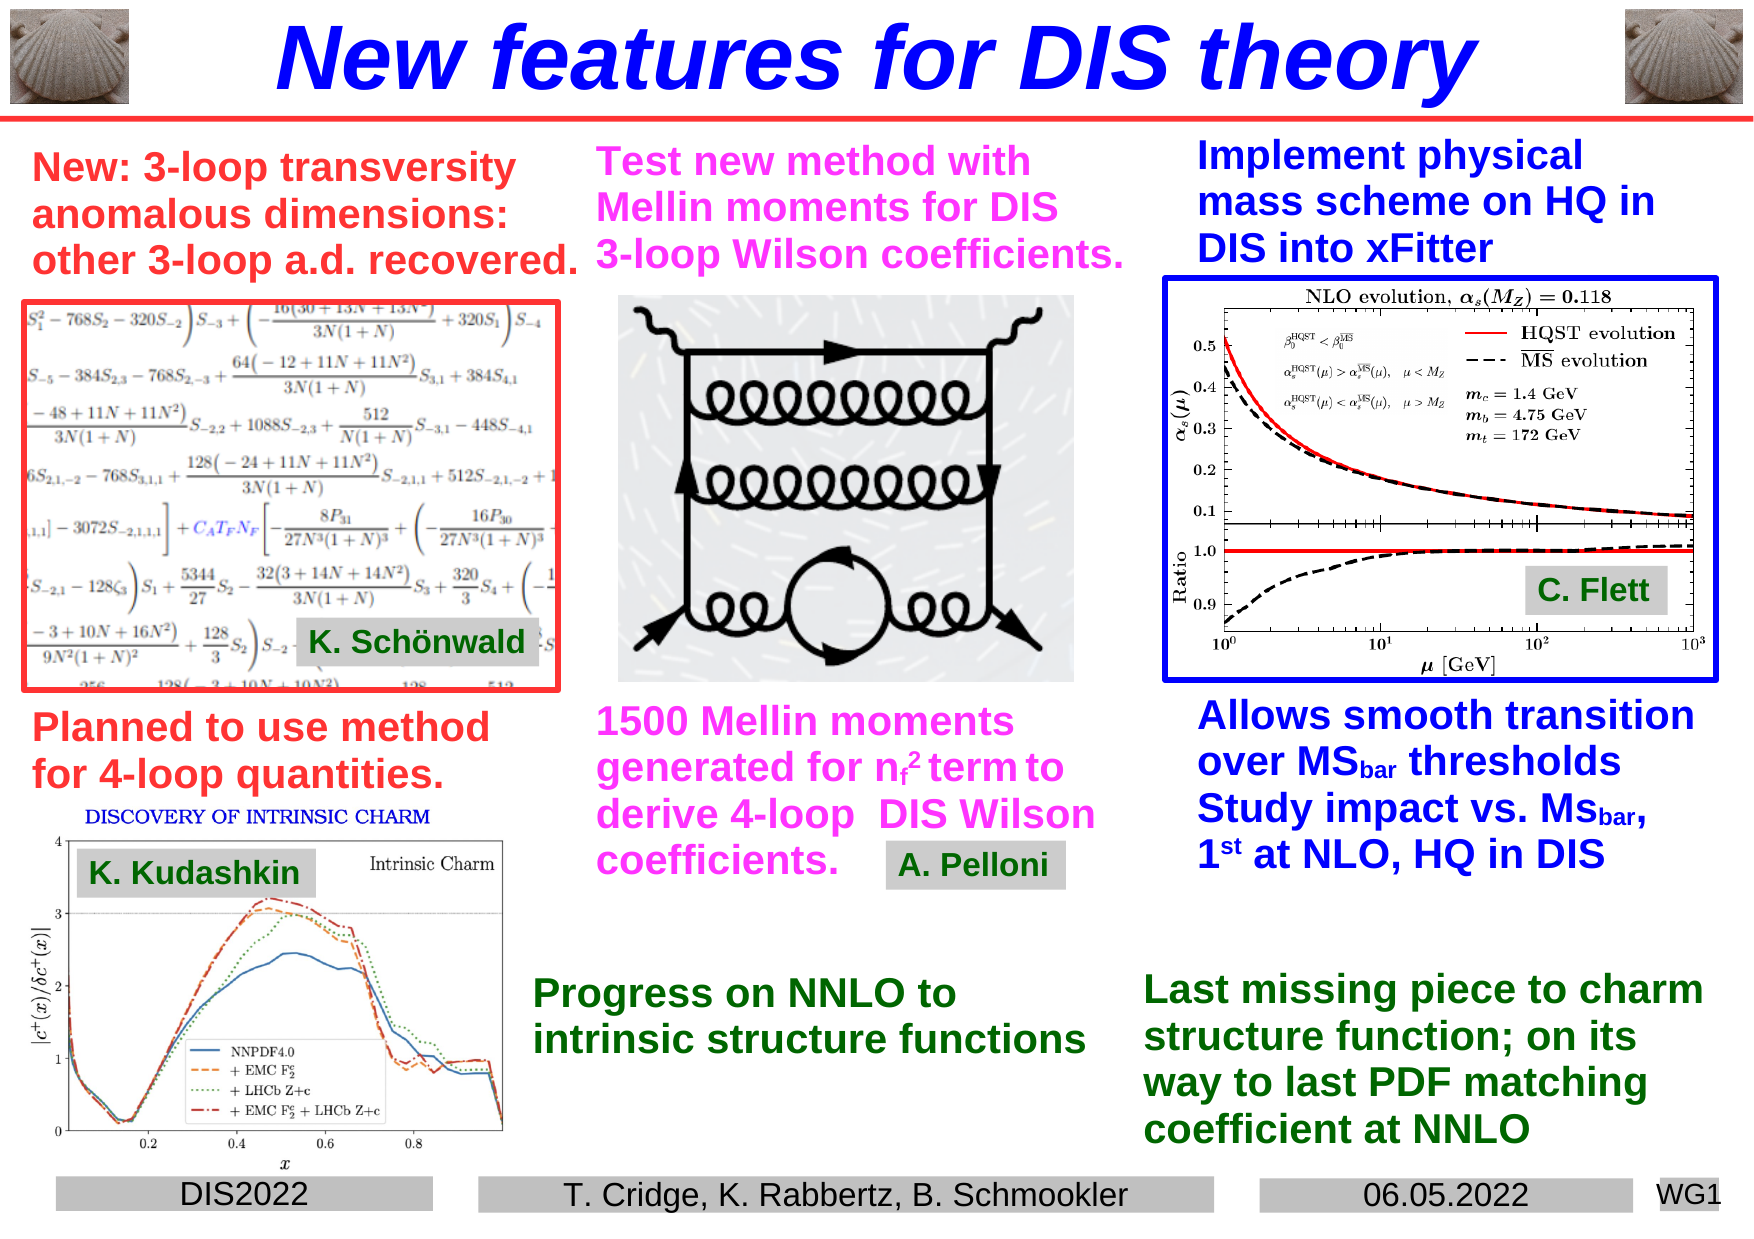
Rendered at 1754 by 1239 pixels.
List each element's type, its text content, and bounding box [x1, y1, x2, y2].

text_box A. Pelloni [885, 840, 1066, 890]
text_box Planned to use method for 4-loop quantities. [20, 698, 509, 804]
text_box Allows smooth transition over MSbar thresholds Study impact vs. Msbar, 1st at NLO, HQ in DIS [1185, 685, 1724, 891]
text_box Implement physical mass scheme on HQ in DIS into xFitter [1185, 125, 1692, 277]
picture [10, 9, 124, 104]
text_box Progress on NNLO to intrinsic structure functions [520, 963, 1113, 1074]
text_box K. Schönwald [296, 617, 540, 667]
text_box New: 3-loop transversity anomalous dimensions: other 3-loop a.d. recovered. [20, 138, 592, 290]
picture [1630, 9, 1743, 104]
text_box C. Flett [1525, 565, 1668, 615]
picture [618, 295, 1074, 682]
text_box K. Kudashkin [76, 848, 316, 898]
picture [26, 305, 556, 688]
text_box 1500 Mellin moments generated for nf2 term to derive 4-loop DIS Wilson coefficients. [584, 691, 1156, 890]
text_box Test new method with Mellin moments for DIS 3-loop Wilson coefficients. [584, 131, 1156, 283]
text_box Last missing piece to charm structure function; on its way to last PDF matching coefficient at NNLO [1131, 960, 1724, 1159]
picture [1168, 281, 1714, 678]
picture [20, 802, 517, 1175]
title New features for DIS theory [124, 0, 1630, 116]
